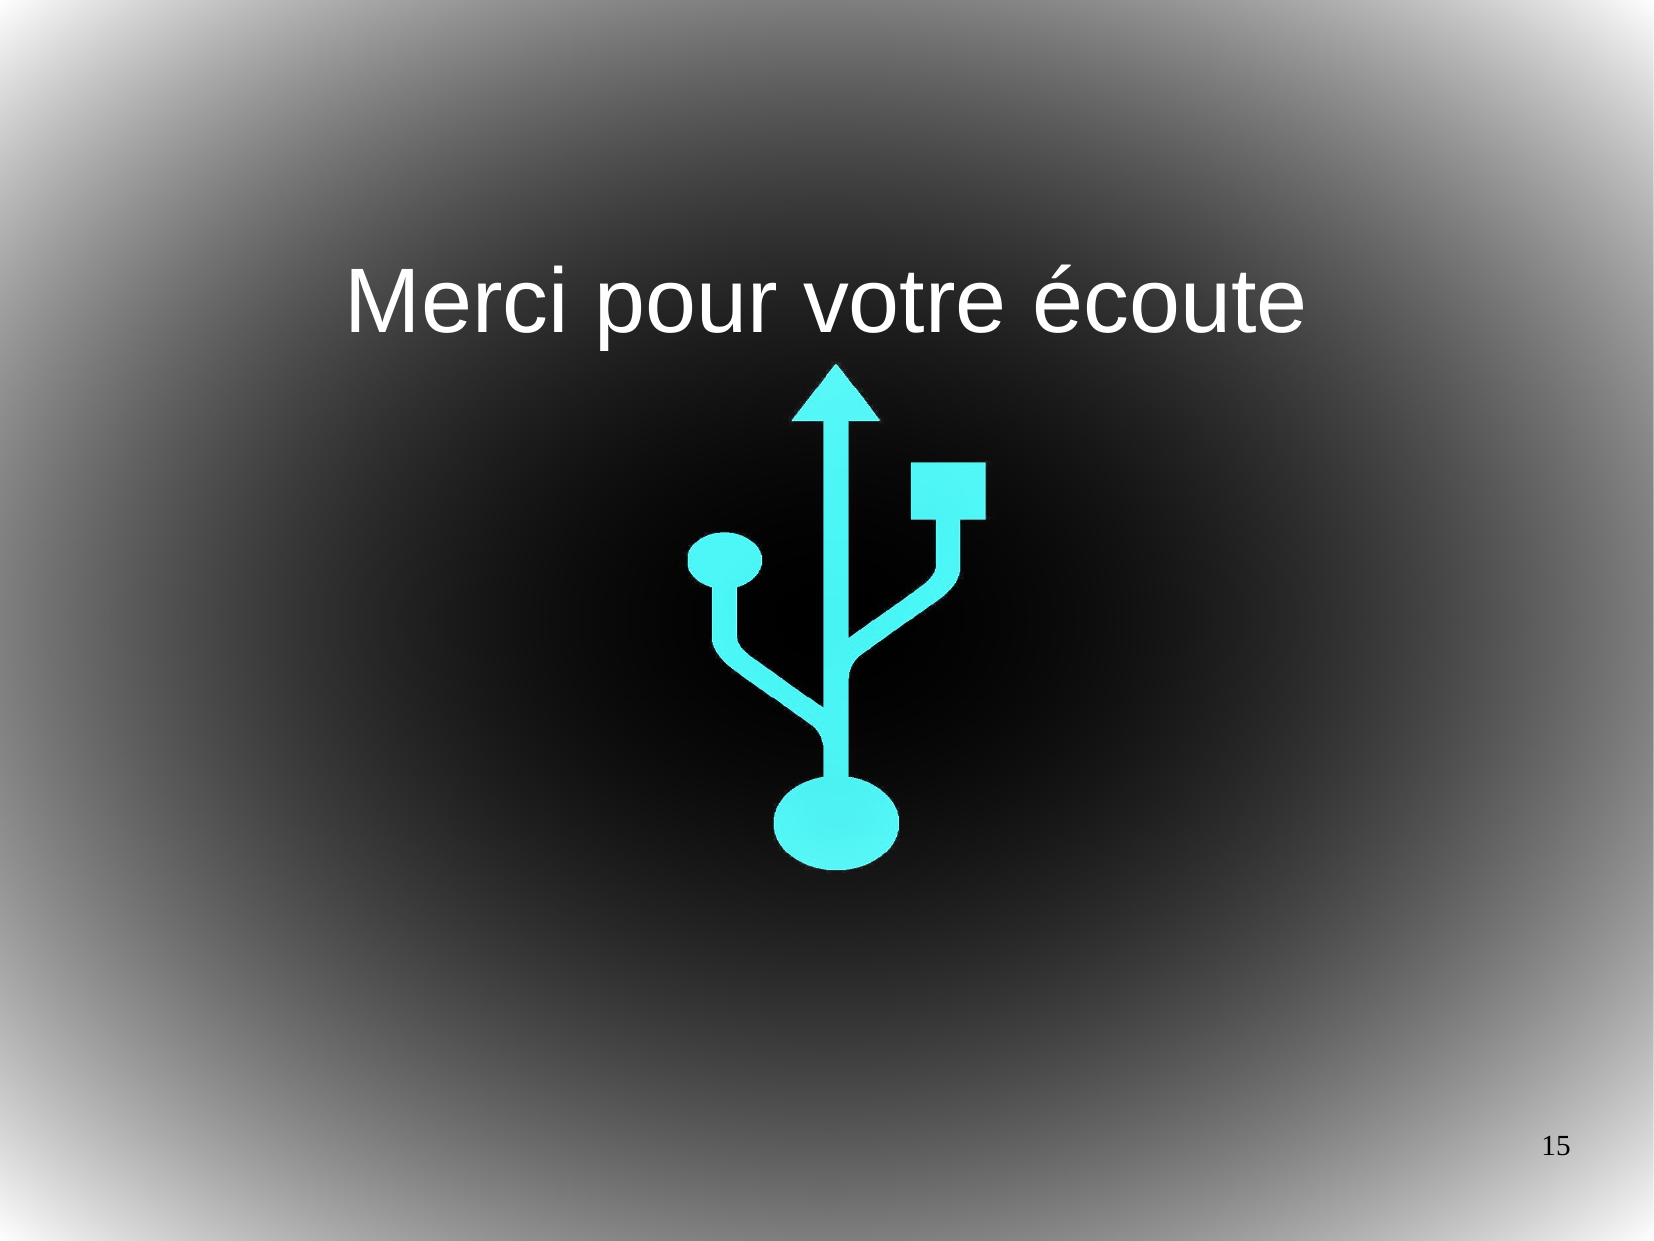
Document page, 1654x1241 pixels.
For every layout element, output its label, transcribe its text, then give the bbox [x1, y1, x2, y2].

picture [0, 0, 1654, 1241]
title Merci pour votre écoute [82, 197, 1571, 405]
